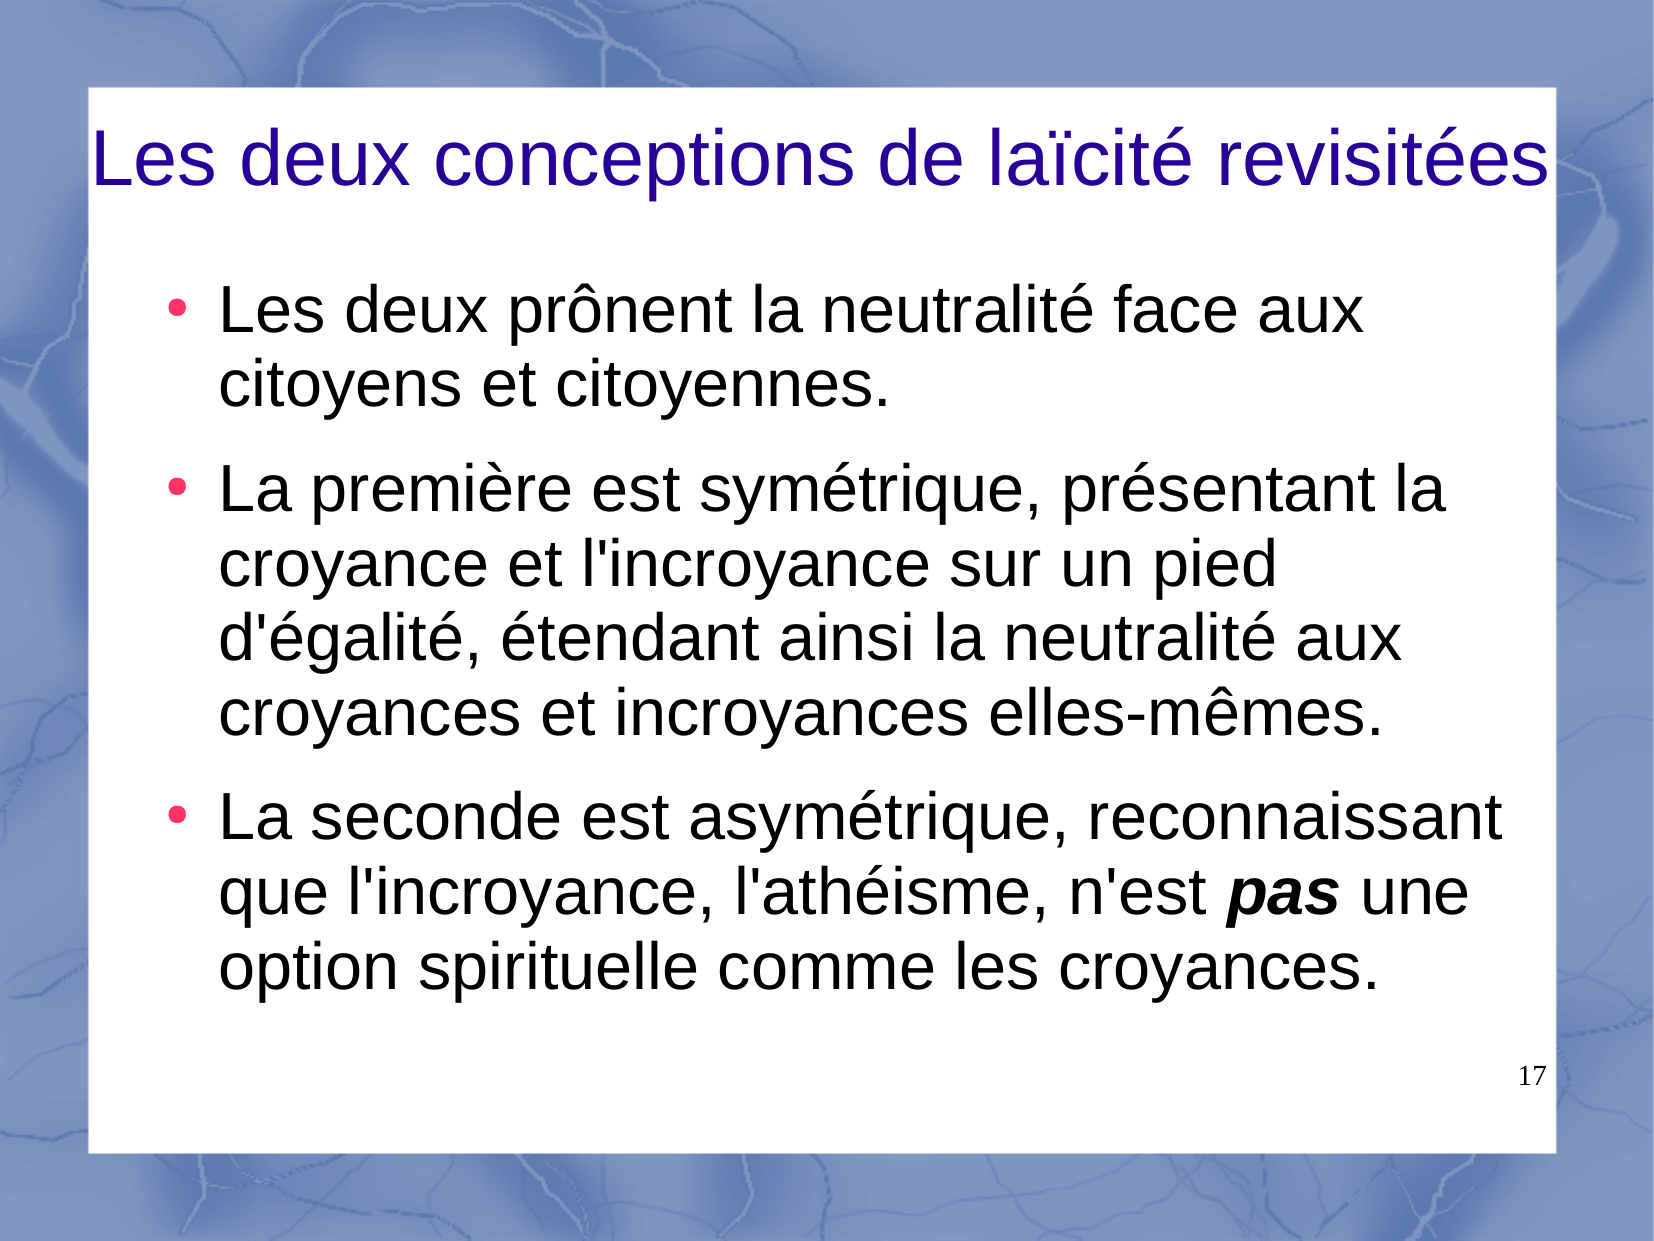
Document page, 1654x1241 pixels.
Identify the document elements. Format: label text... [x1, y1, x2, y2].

list Les deux prônent la neutralité face aux citoyens et citoyennes. La première est symétrique, présentant la croyance et l'incroyance sur un pied d'égalité, étendant ainsi la neutralité aux croyances et incroyances elles-mêmes. La seconde est asymétrique, reconnaissant que l'incroyance, l'athéisme, n'est pas une option spirituelle comme les croyances. [147, 271, 1506, 1045]
title Les deux conceptions de laïcité revisitées [82, 90, 1560, 225]
picture [0, 0, 1654, 1241]
